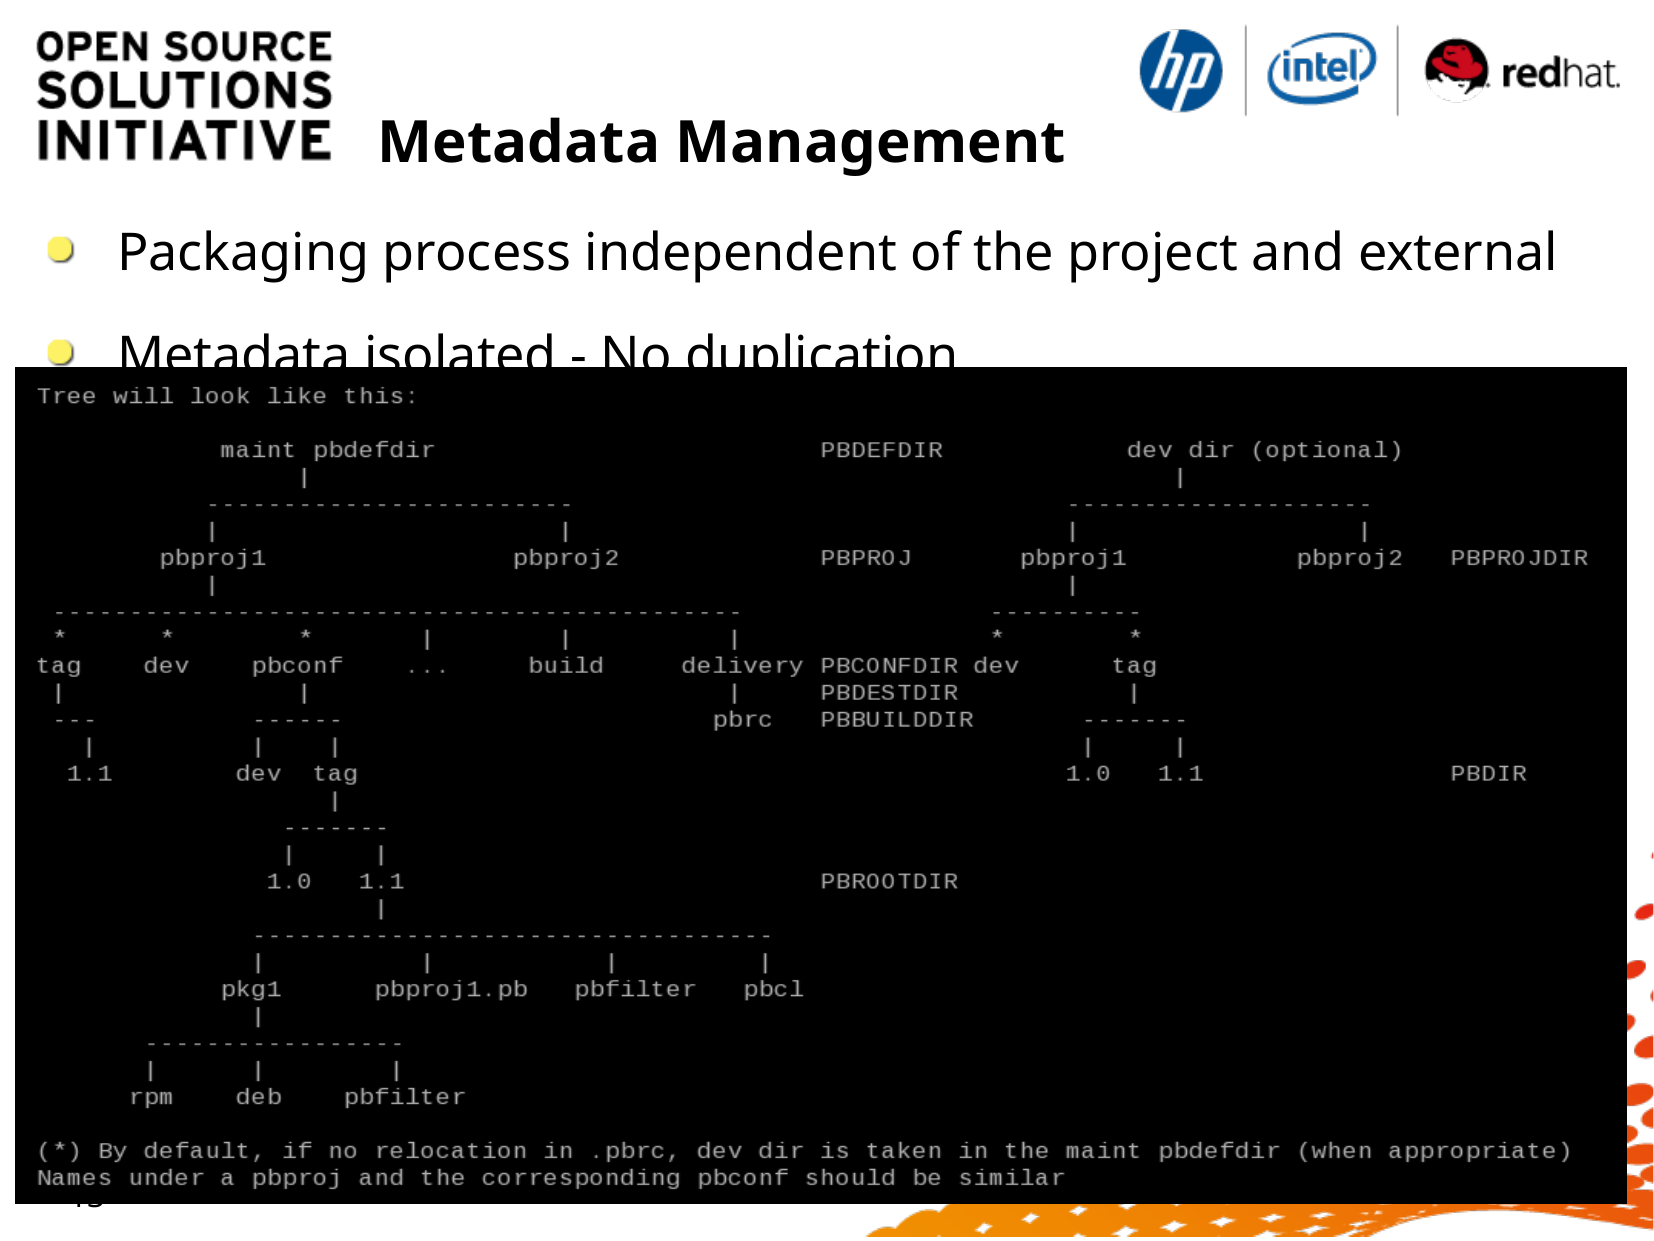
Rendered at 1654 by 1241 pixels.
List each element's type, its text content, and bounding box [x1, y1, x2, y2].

title Metadata Management [377, 62, 1292, 215]
picture [0, 0, 1654, 1237]
list Packaging process independent of the project and external Metadata isolated - No duplication [34, 215, 1642, 1101]
